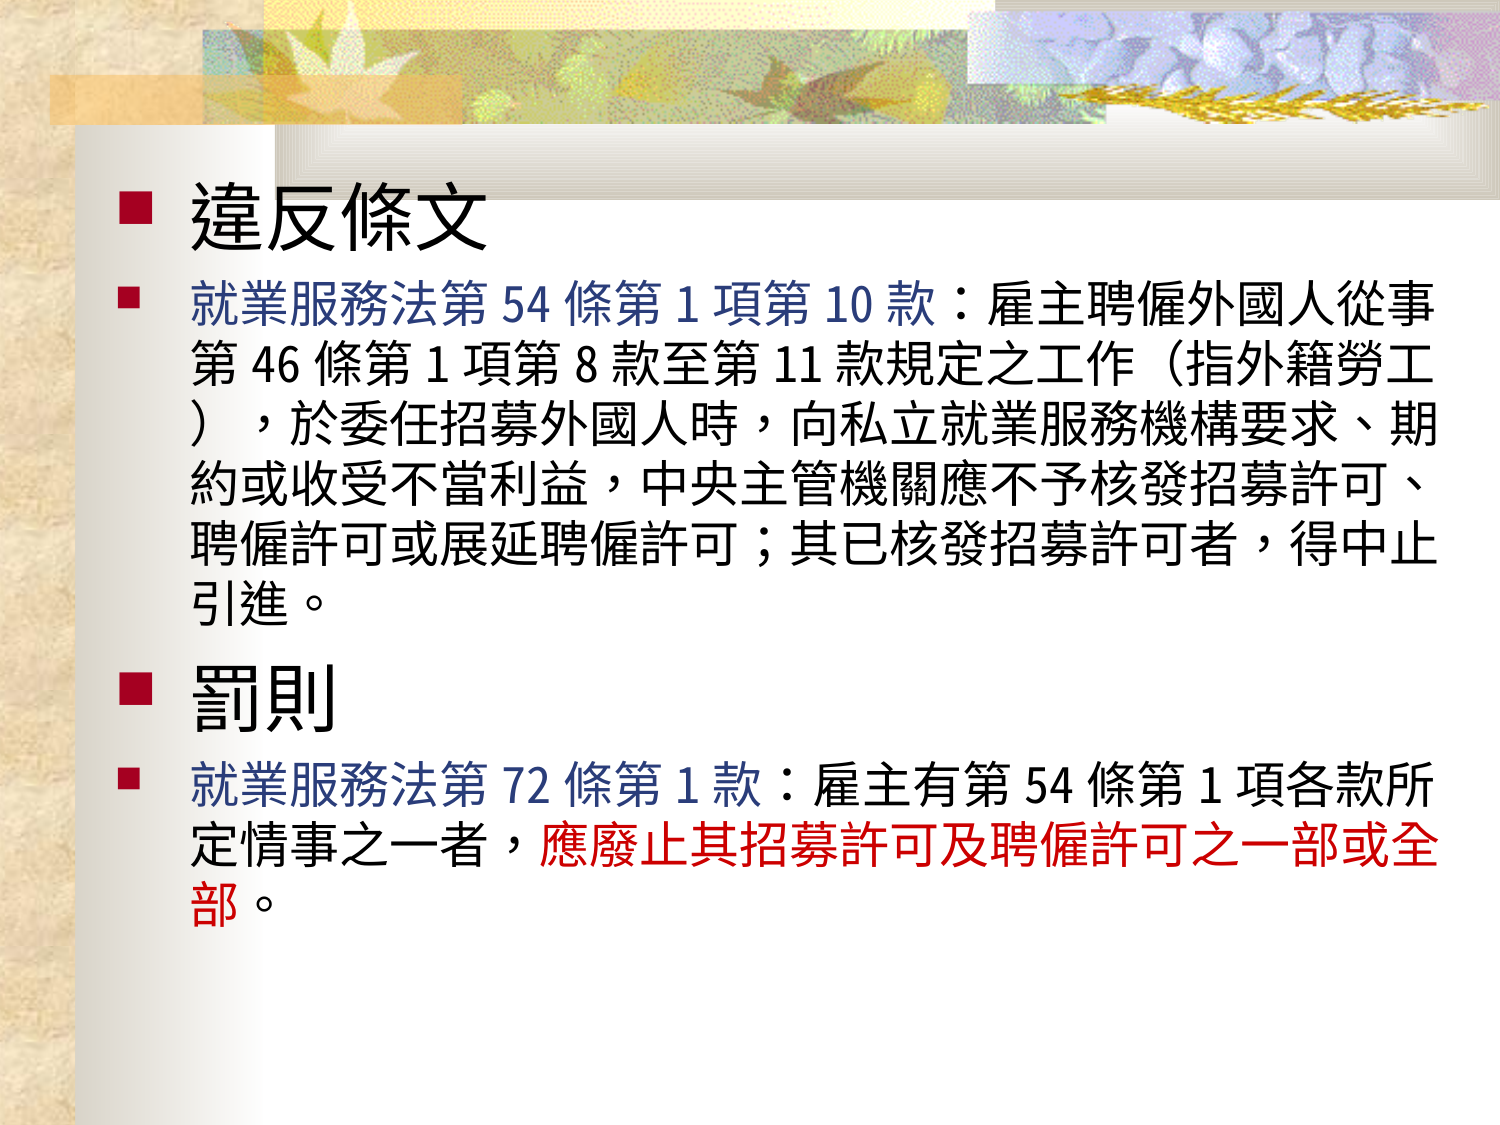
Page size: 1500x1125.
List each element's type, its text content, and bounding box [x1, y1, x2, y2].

picture [0, 0, 1500, 1125]
list 違反條文 就業服務法第54條第1項第10款：雇主聘僱外國人從事第46條第1項第8款至第11款規定之工作（指外籍勞工），於委任招募外國人時，向私立就業服務機構要求、期約或收受不當利益，中央主管機關應不予核發招募許可、聘僱許可或展延聘僱許可；其已核發招募許可者，得中止引進。 罰則 就業服務法第72條第1款：雇主有第54條第1項各款所定情事之一者，應廢止其招募許可及聘僱許可之一部或全部。 [99, 162, 1463, 1075]
